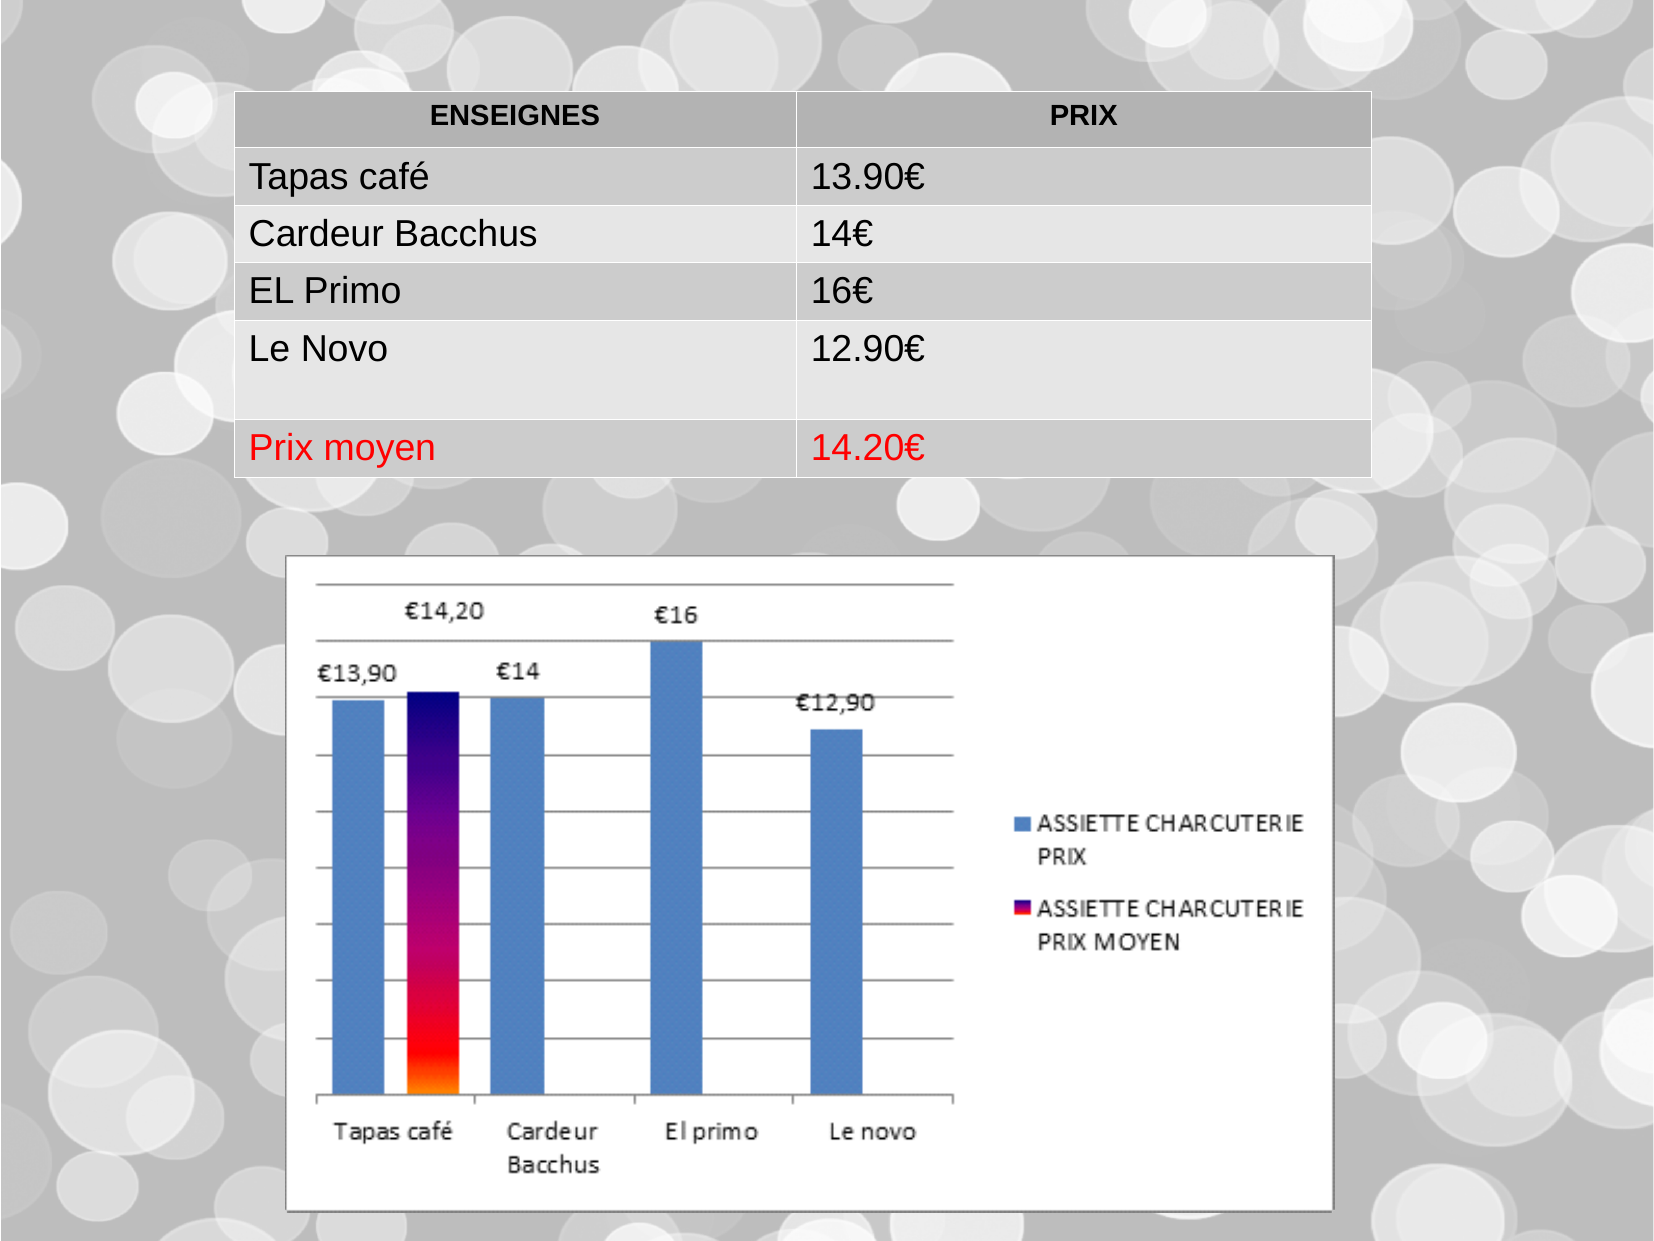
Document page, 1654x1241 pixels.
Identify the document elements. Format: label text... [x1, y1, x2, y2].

table_header PRIX [797, 92, 1371, 147]
table_cell 13.90€ [797, 148, 1371, 205]
table_cell 12.90€ [797, 321, 1371, 419]
table_cell EL Primo [235, 263, 796, 320]
table_cell 16€ [797, 263, 1371, 320]
table_cell 14€ [797, 206, 1371, 262]
table_header ENSEIGNES [235, 92, 796, 147]
table_cell Prix moyen [235, 420, 796, 477]
table_cell Le Novo [235, 321, 796, 419]
table_cell Tapas café [235, 148, 796, 205]
table_cell 14.20€ [797, 420, 1371, 477]
table_cell Cardeur Bacchus [235, 206, 796, 262]
picture [0, 0, 1654, 1241]
